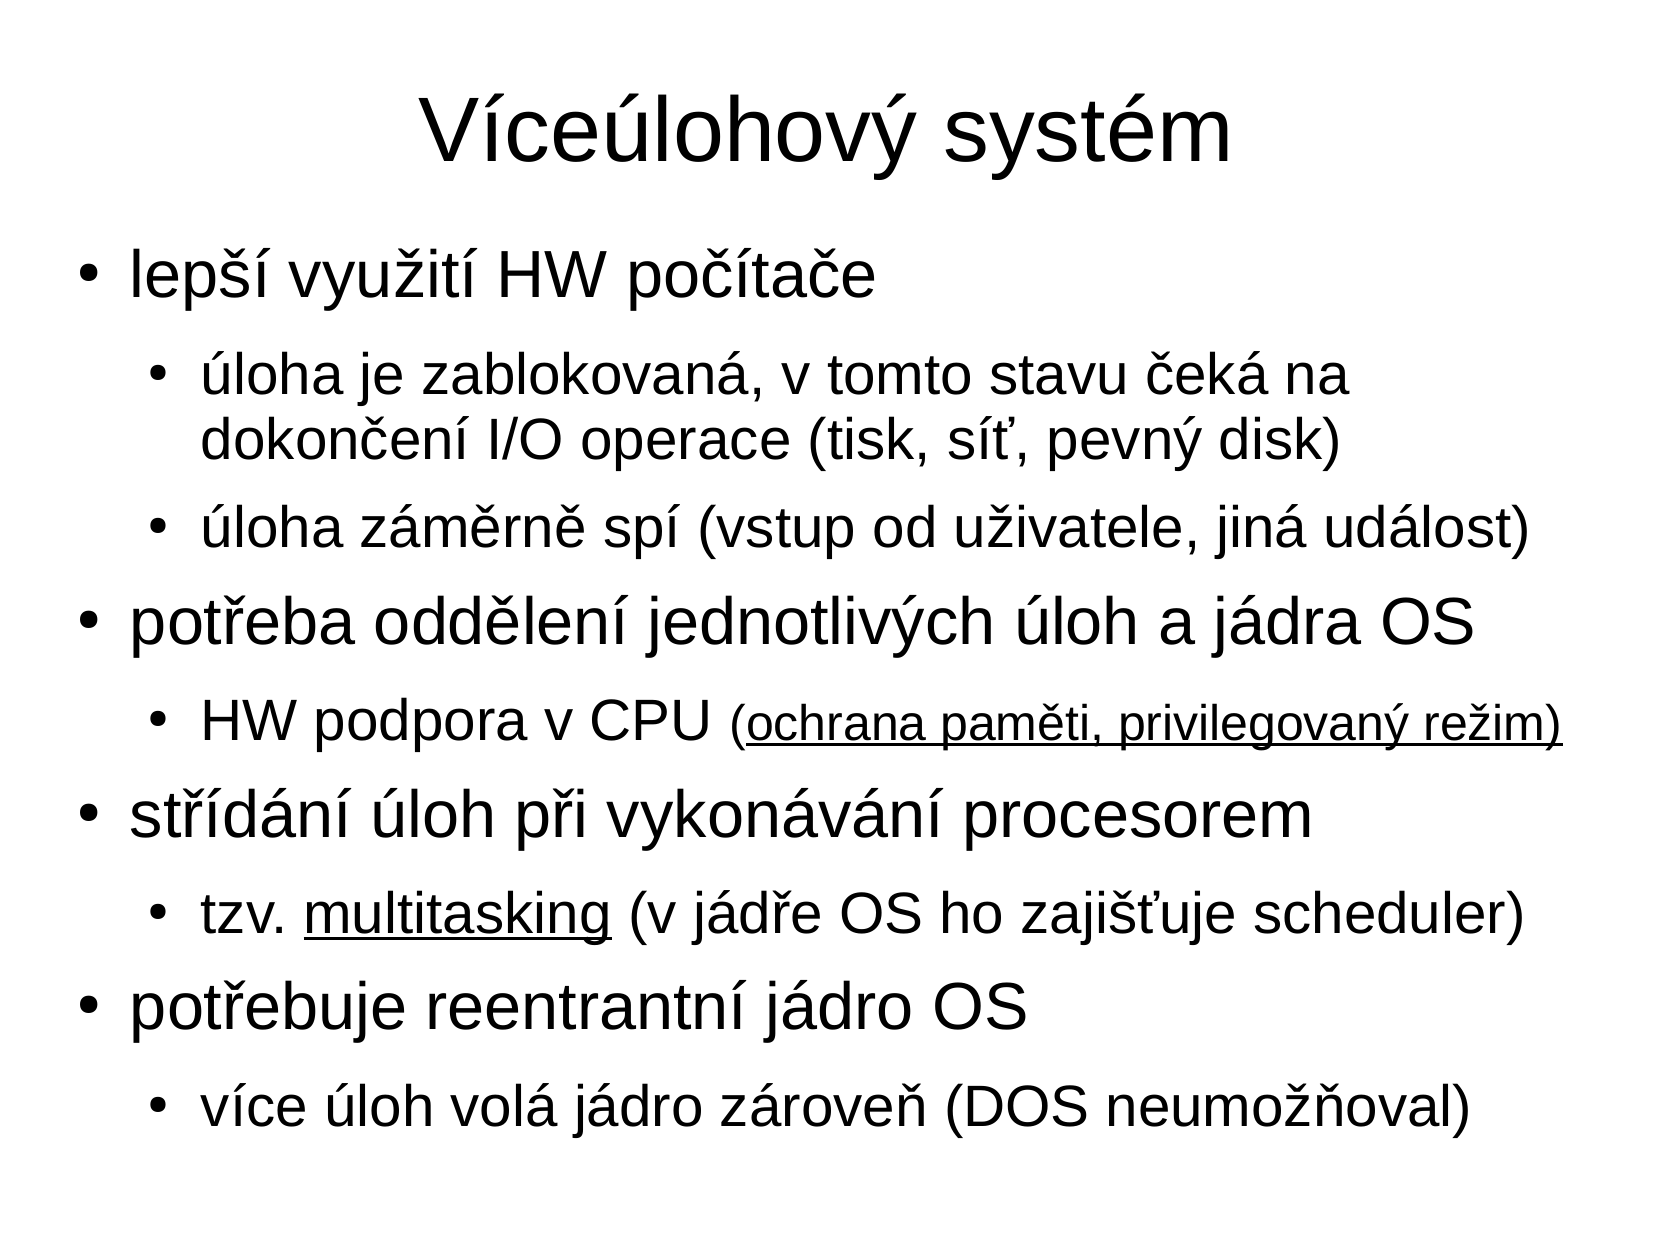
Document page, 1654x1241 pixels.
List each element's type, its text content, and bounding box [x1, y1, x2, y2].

title Víceúlohový systém [82, 33, 1571, 226]
list lepší využití HW počítače úloha je zablokovaná, v tomto stavu čeká na dokončení I/O operace (tisk, síť, pevný disk) úloha záměrně spí (vstup od uživatele, jiná událost) potřeba oddělení jednotlivých úloh a jádra OS HW podpora v CPU (ochrana paměti, privilegovaný režim) střídání úloh při vykonávání procesorem tzv. multitasking (v jádře OS ho zajišťuje scheduler) potřebuje reentrantní jádro OS více úloh volá jádro zároveň (DOS neumožňoval) [59, 237, 1601, 1138]
